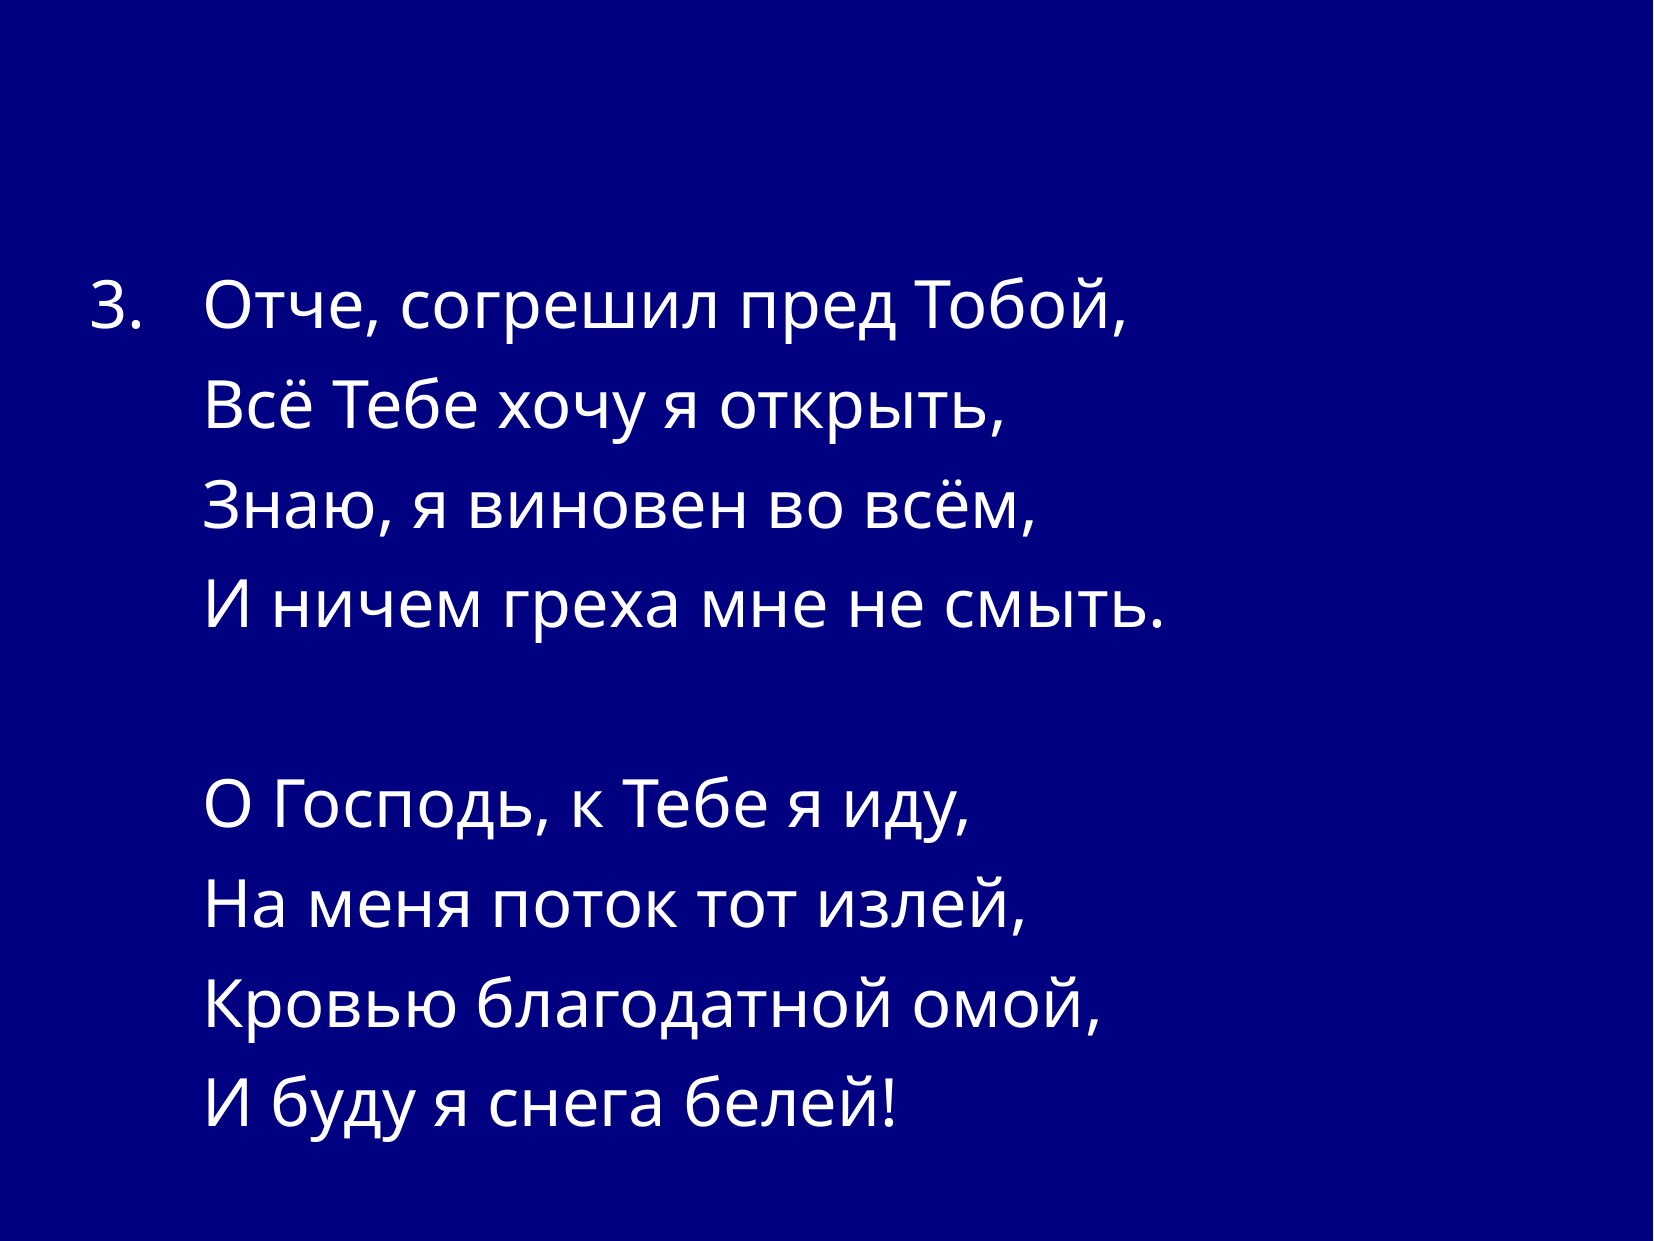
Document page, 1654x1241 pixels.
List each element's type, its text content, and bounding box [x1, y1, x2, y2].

text_box 3. Отче, согрешил пред Тобой, Всё Тебе хочу я открыть, Знаю, я виновен во всём, И ничем греха мне не смыть. О Господь, к Тебе я иду, На меня поток тот излей, Кровью благодатной омой, И буду я снега белей! [75, 150, 1576, 1163]
